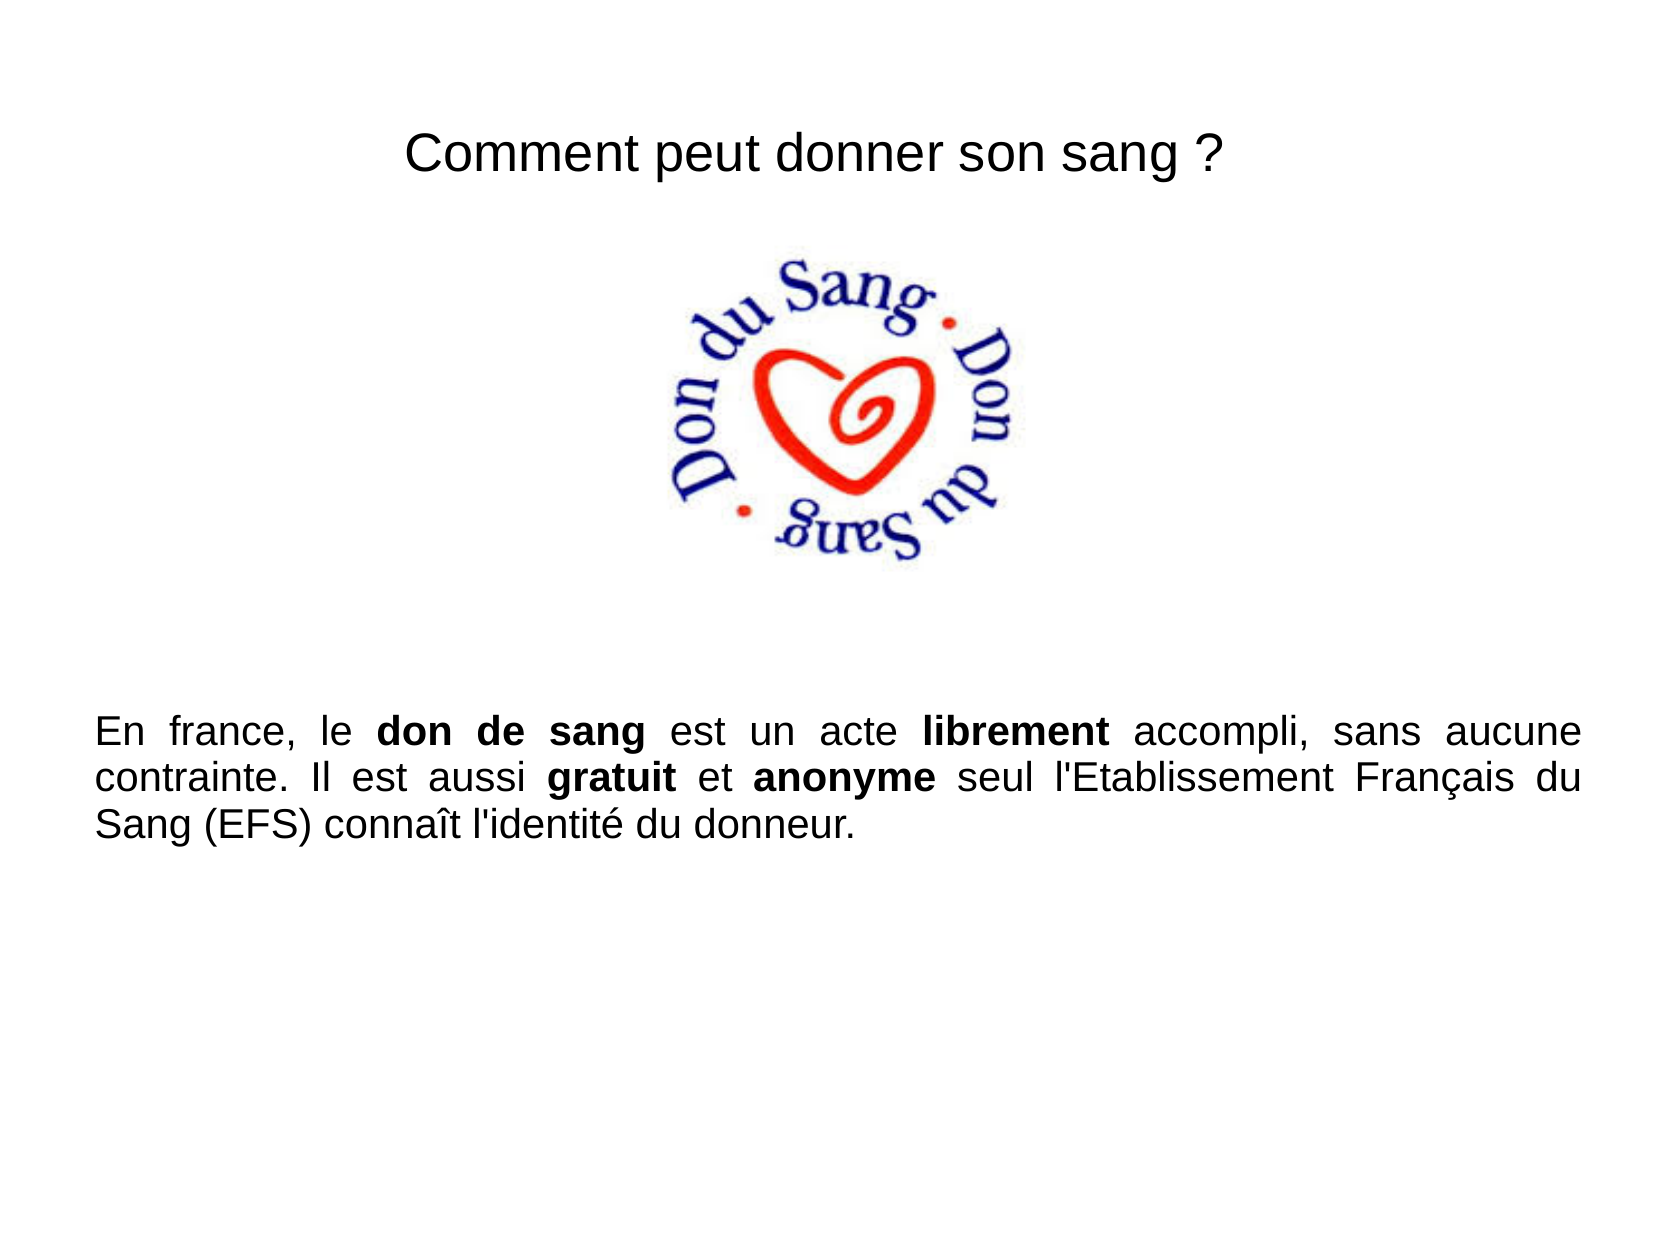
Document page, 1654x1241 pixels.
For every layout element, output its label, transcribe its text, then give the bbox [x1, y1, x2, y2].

subtitle En france, le don de sang est un acte librement accompli, sans aucune contrainte. Il est aussi gratuit et anonyme seul l'Etablissement Français du Sang (EFS) connaît l'identité du donneur. [94, 603, 1583, 1241]
title Comment peut donner son sang ? [70, 49, 1560, 257]
picture [543, 200, 1055, 626]
